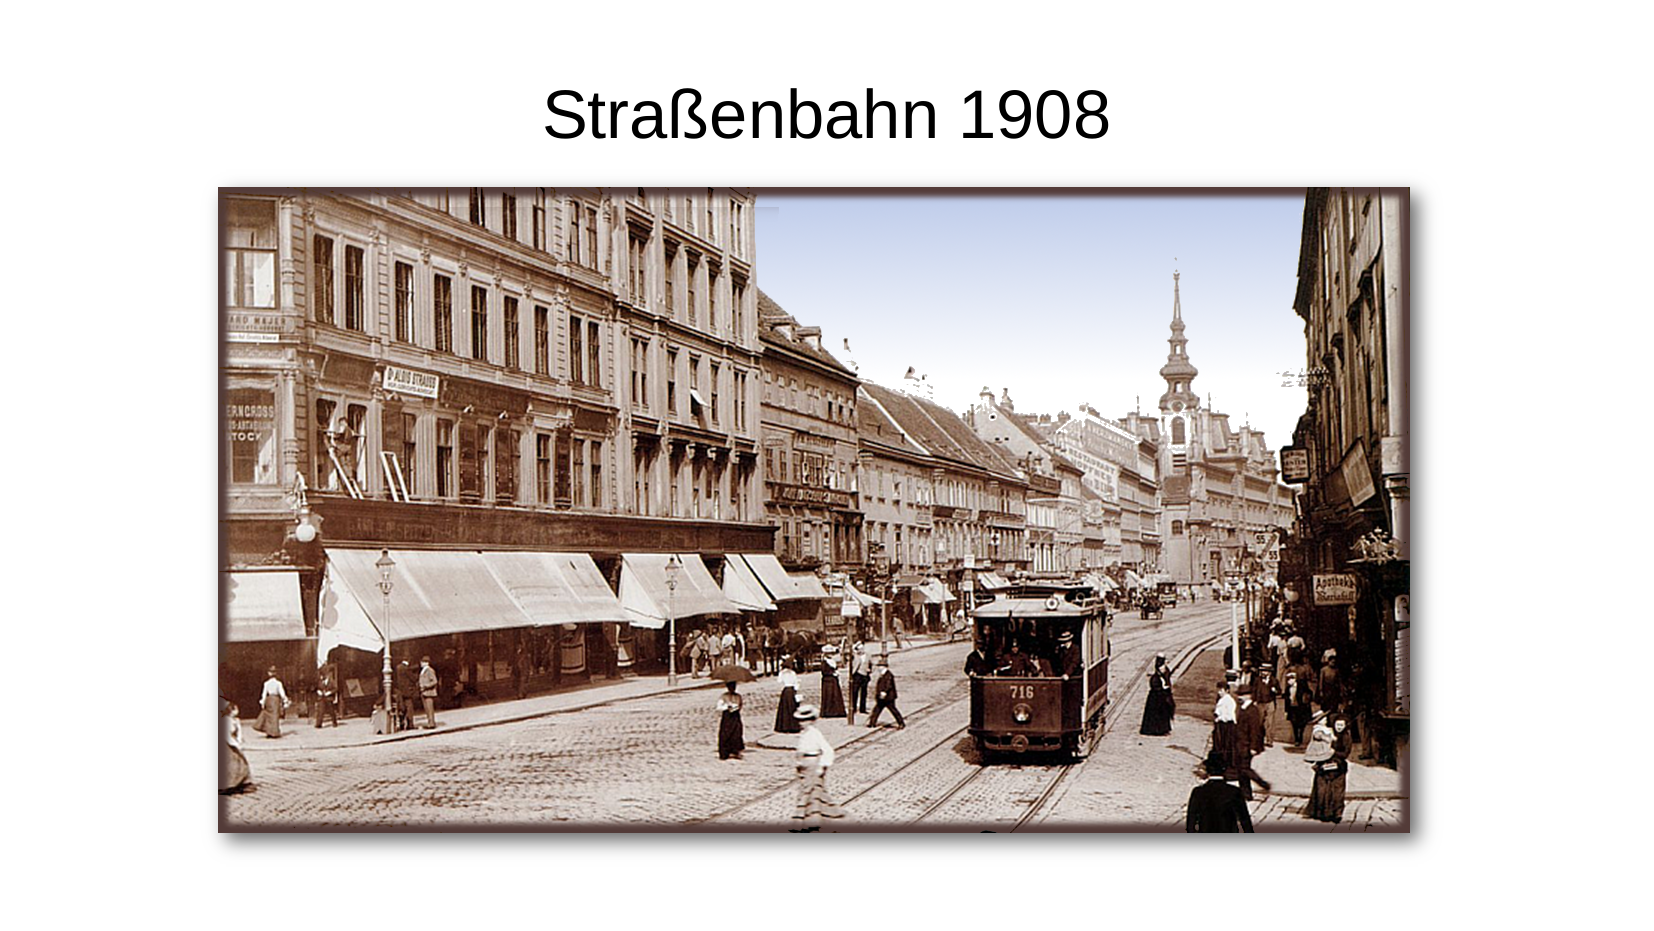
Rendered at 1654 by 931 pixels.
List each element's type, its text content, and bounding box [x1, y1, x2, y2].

picture [196, 165, 1447, 871]
title Straßenbahn 1908 [82, 37, 1571, 193]
